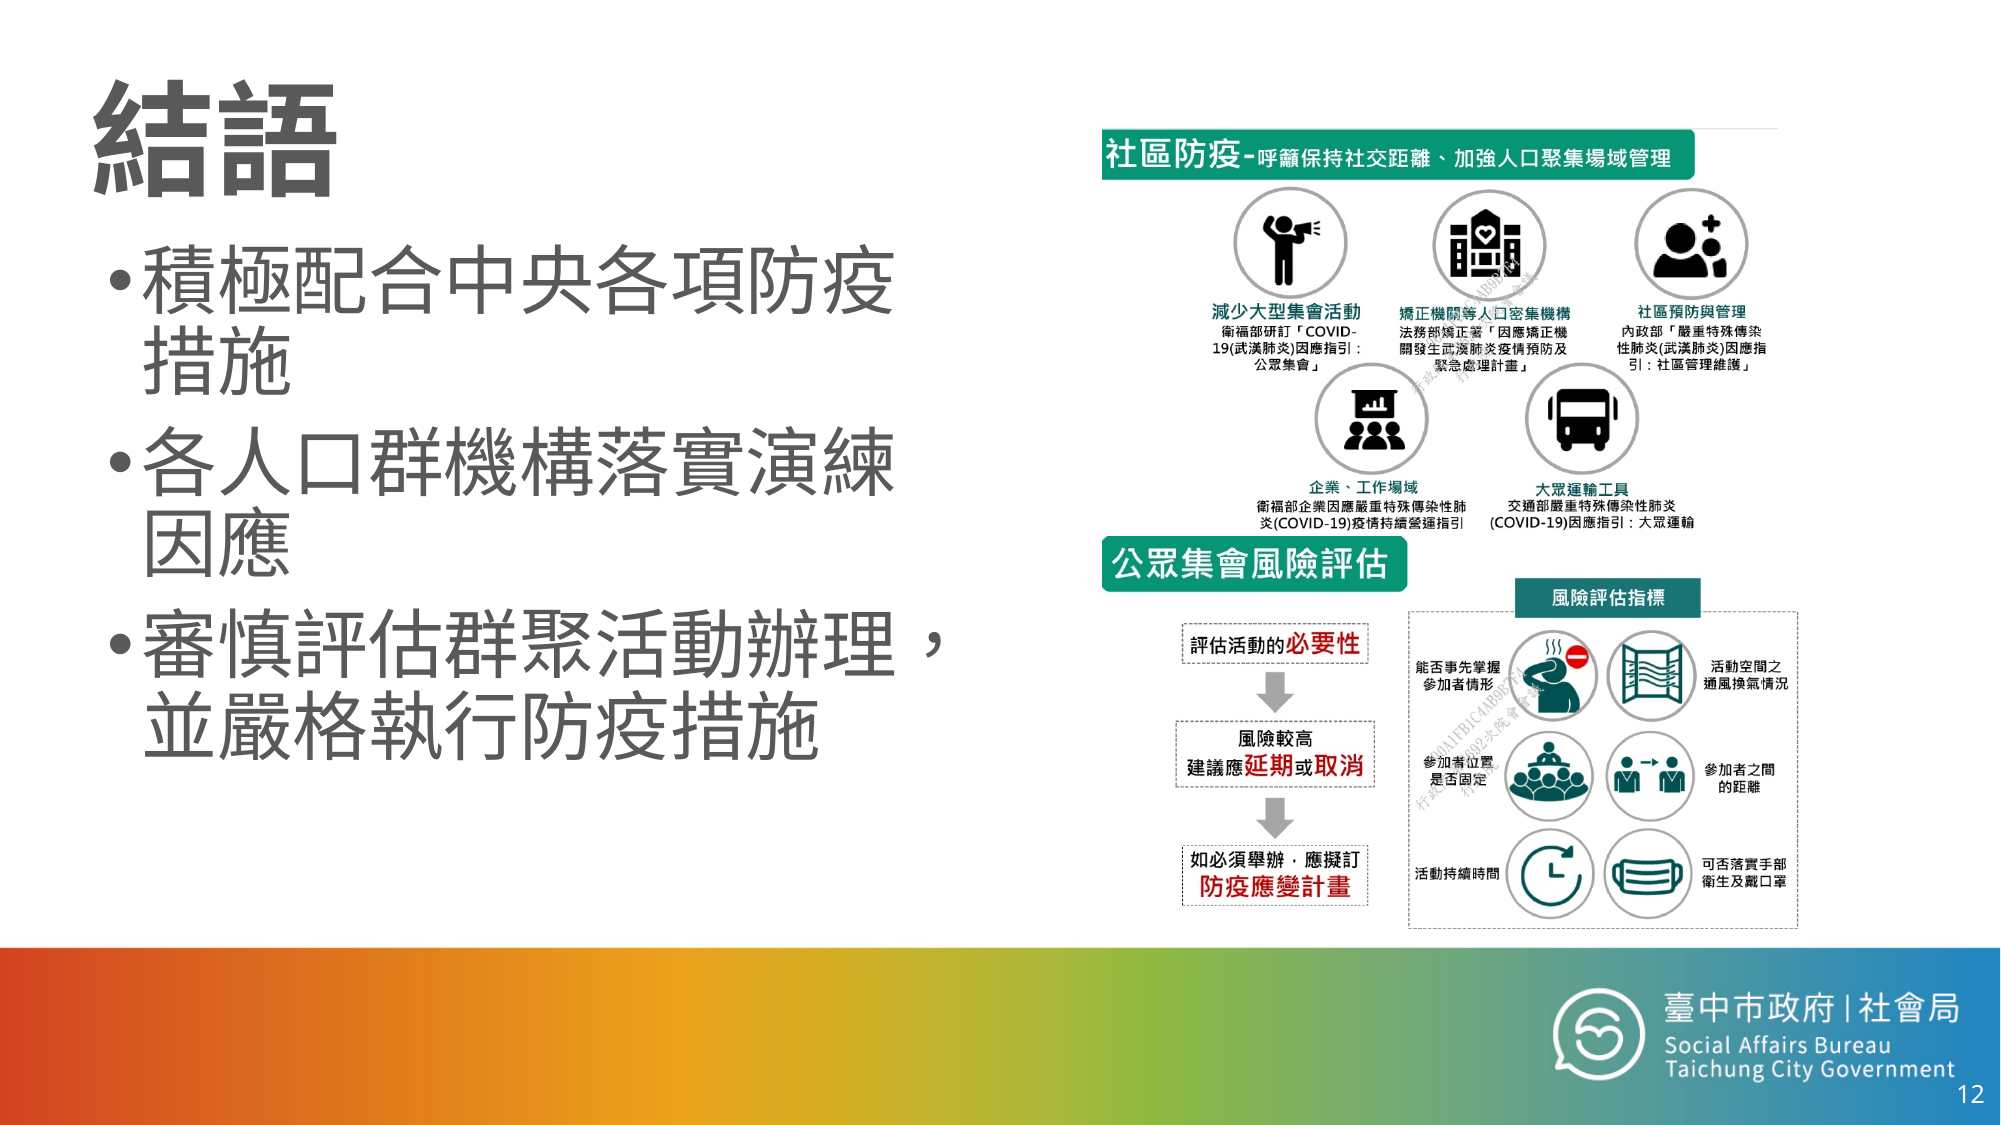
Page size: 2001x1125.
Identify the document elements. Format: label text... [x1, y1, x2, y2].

title 結語 [75, 56, 461, 236]
slide_number <編號> [1550, 1065, 2000, 1125]
list 積極配合中央各項防疫措施 各人口群機構落實演練因應 審慎評估群聚活動辦理，並嚴格執行防疫措施 [92, 235, 931, 789]
picture [0, 0, 2001, 1125]
